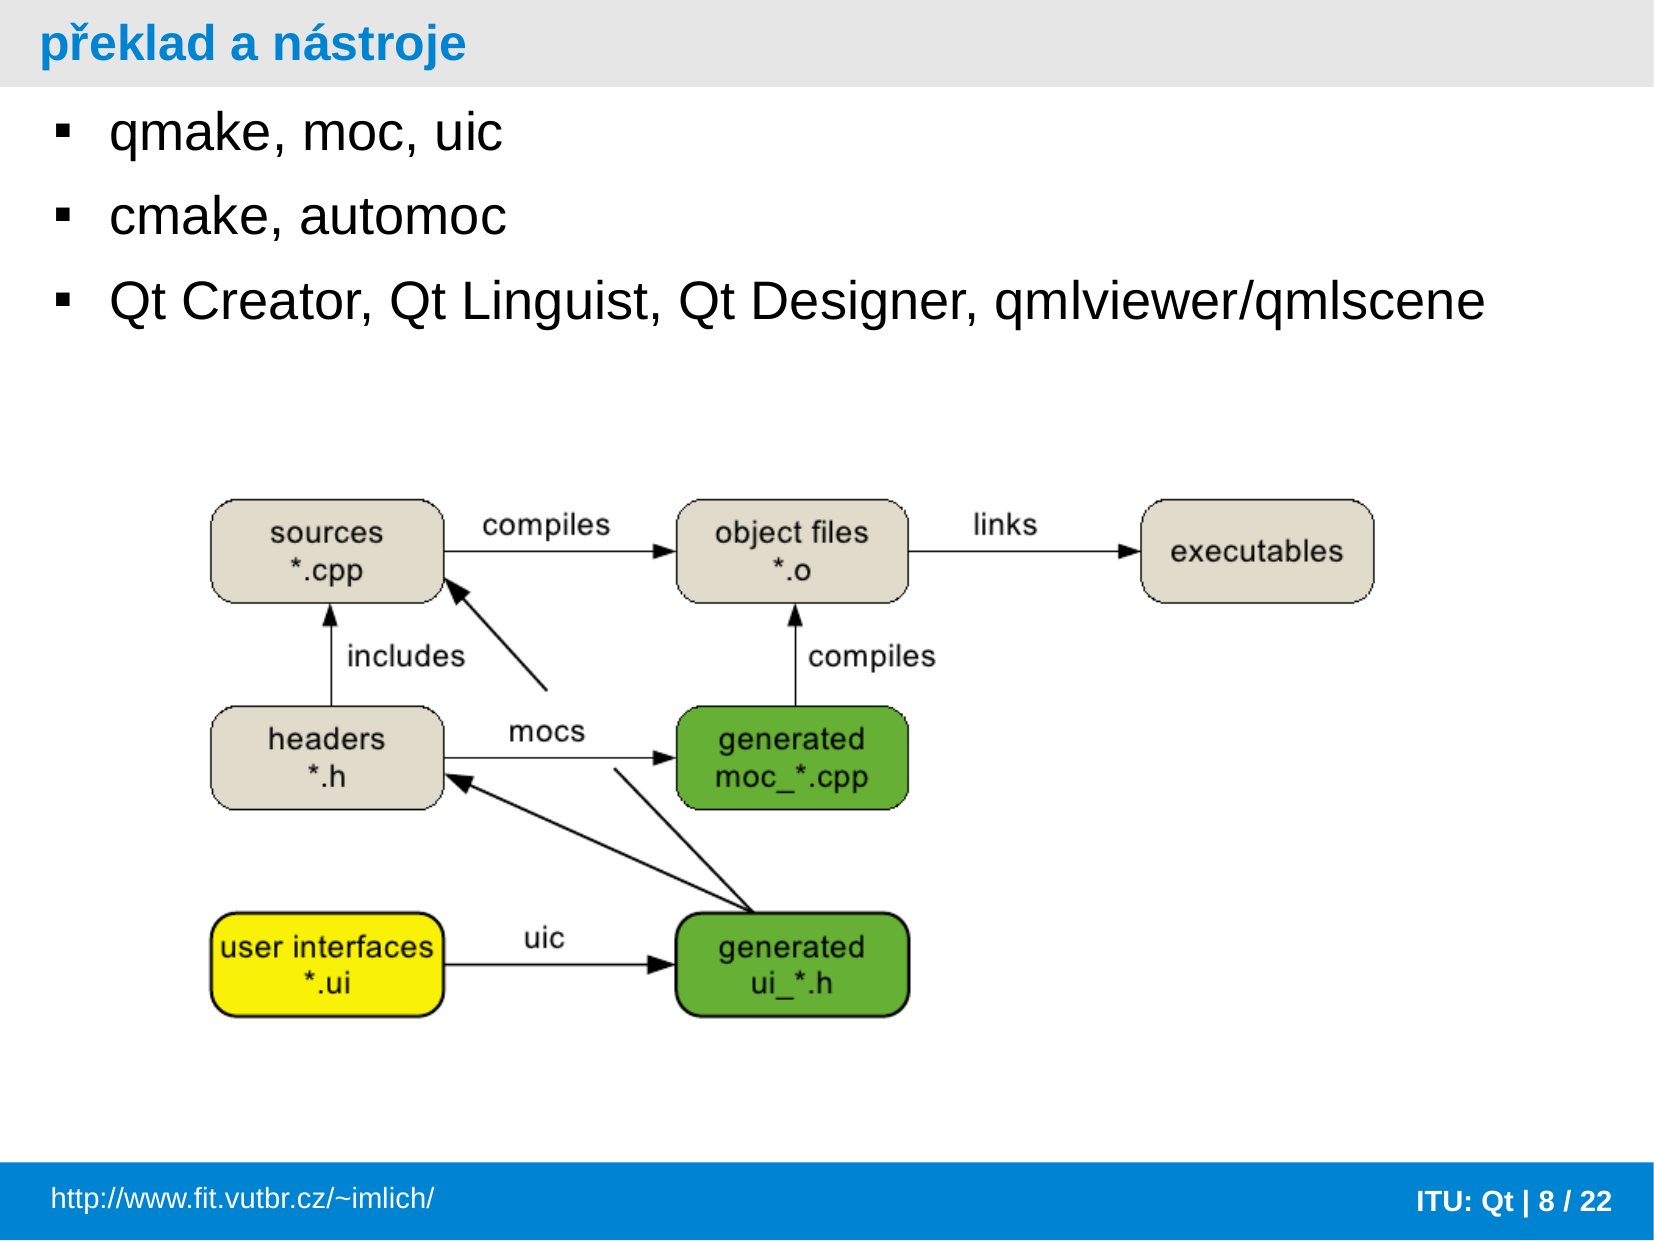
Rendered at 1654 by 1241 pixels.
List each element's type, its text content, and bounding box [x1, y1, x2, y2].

title překlad a nástroje [39, 5, 1615, 81]
list qmake, moc, uic cmake, automoc Qt Creator, Qt Linguist, Qt Designer, qmlviewer/qmlscene [38, 101, 1616, 1126]
picture [187, 482, 1400, 1051]
